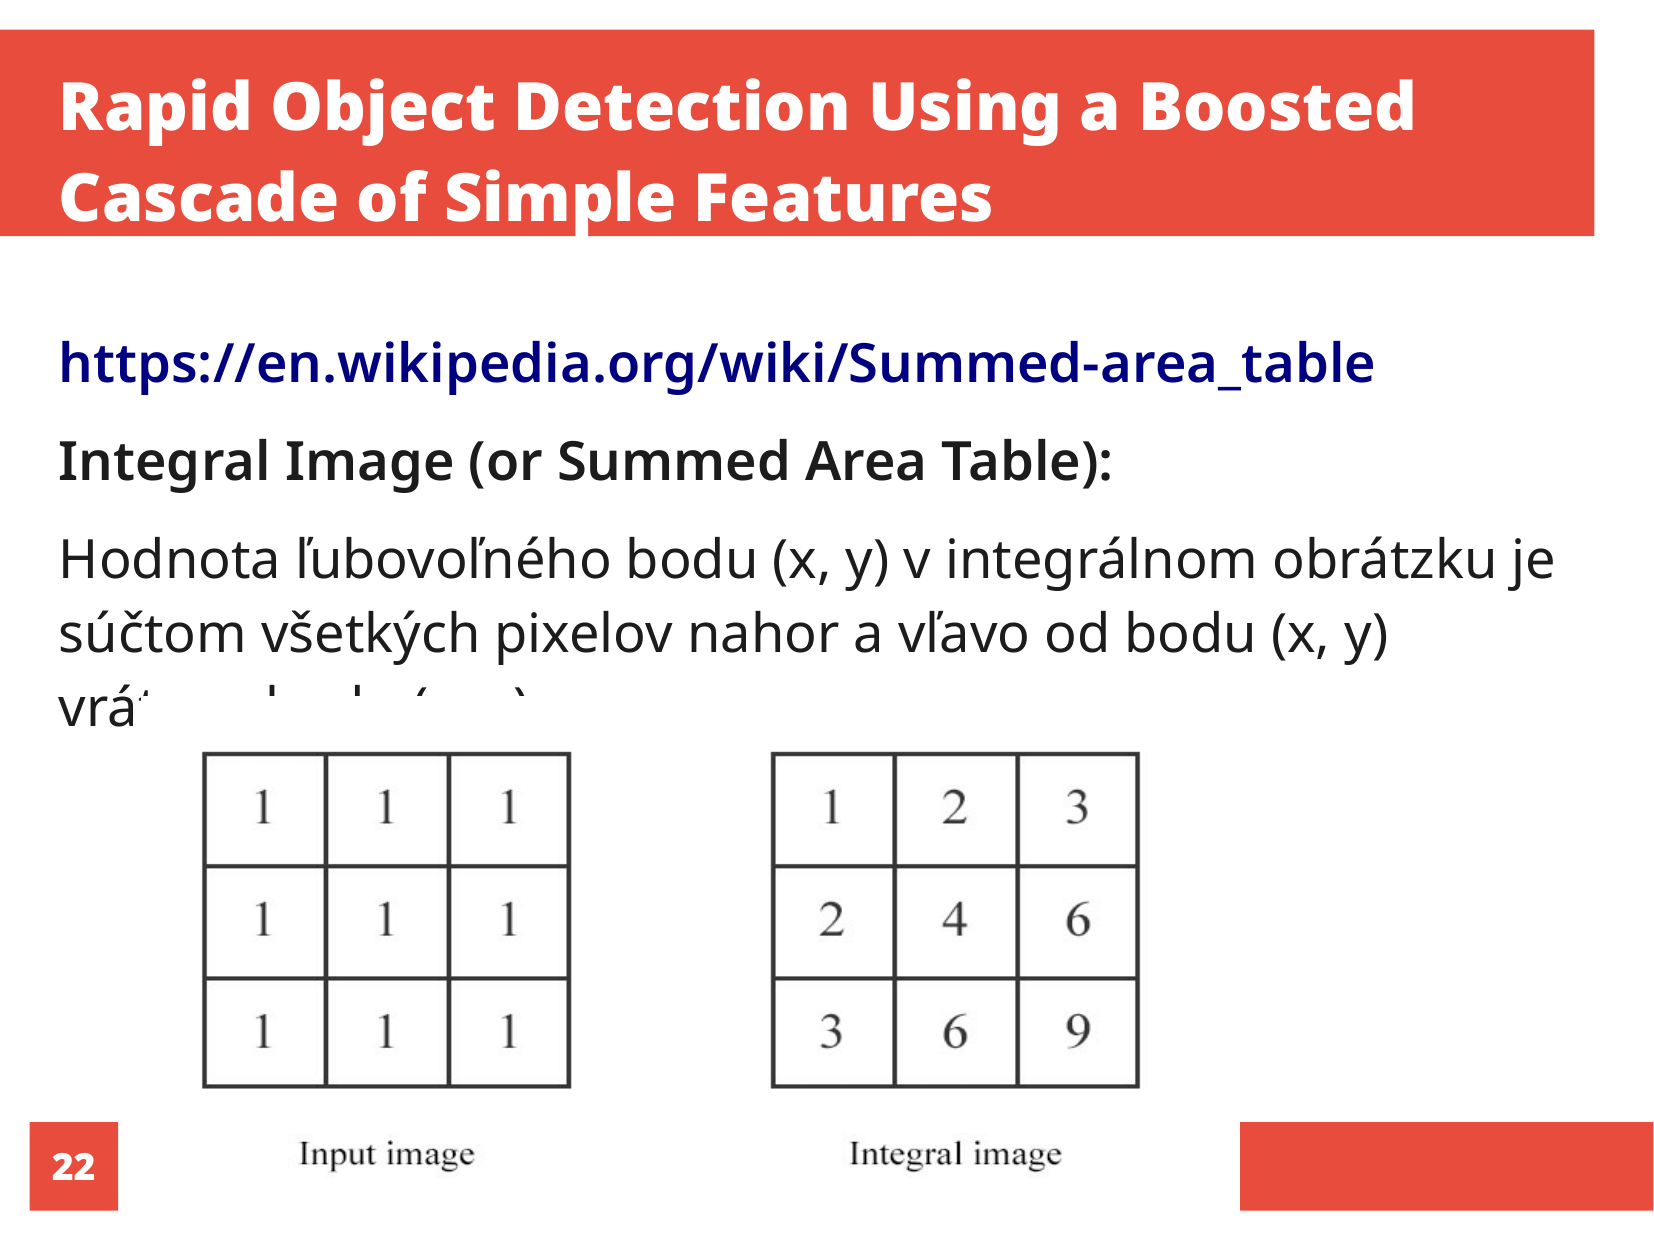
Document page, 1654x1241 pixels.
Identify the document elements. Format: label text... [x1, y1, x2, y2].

title Rapid Object Detection Using a Boosted Cascade of Simple Features [59, 59, 1595, 207]
list https://en.wikipedia.org/wiki/Summed-area_table Integral Image (or Summed Area Table): Hodnota ľubovoľného bodu (x, y) v integrálnom obrátzku je súčtom všetkých pixelov nahor a vľavo od bodu (x, y) vrátane bodu (x, y): [59, 324, 1565, 1093]
picture [141, 696, 1217, 1229]
